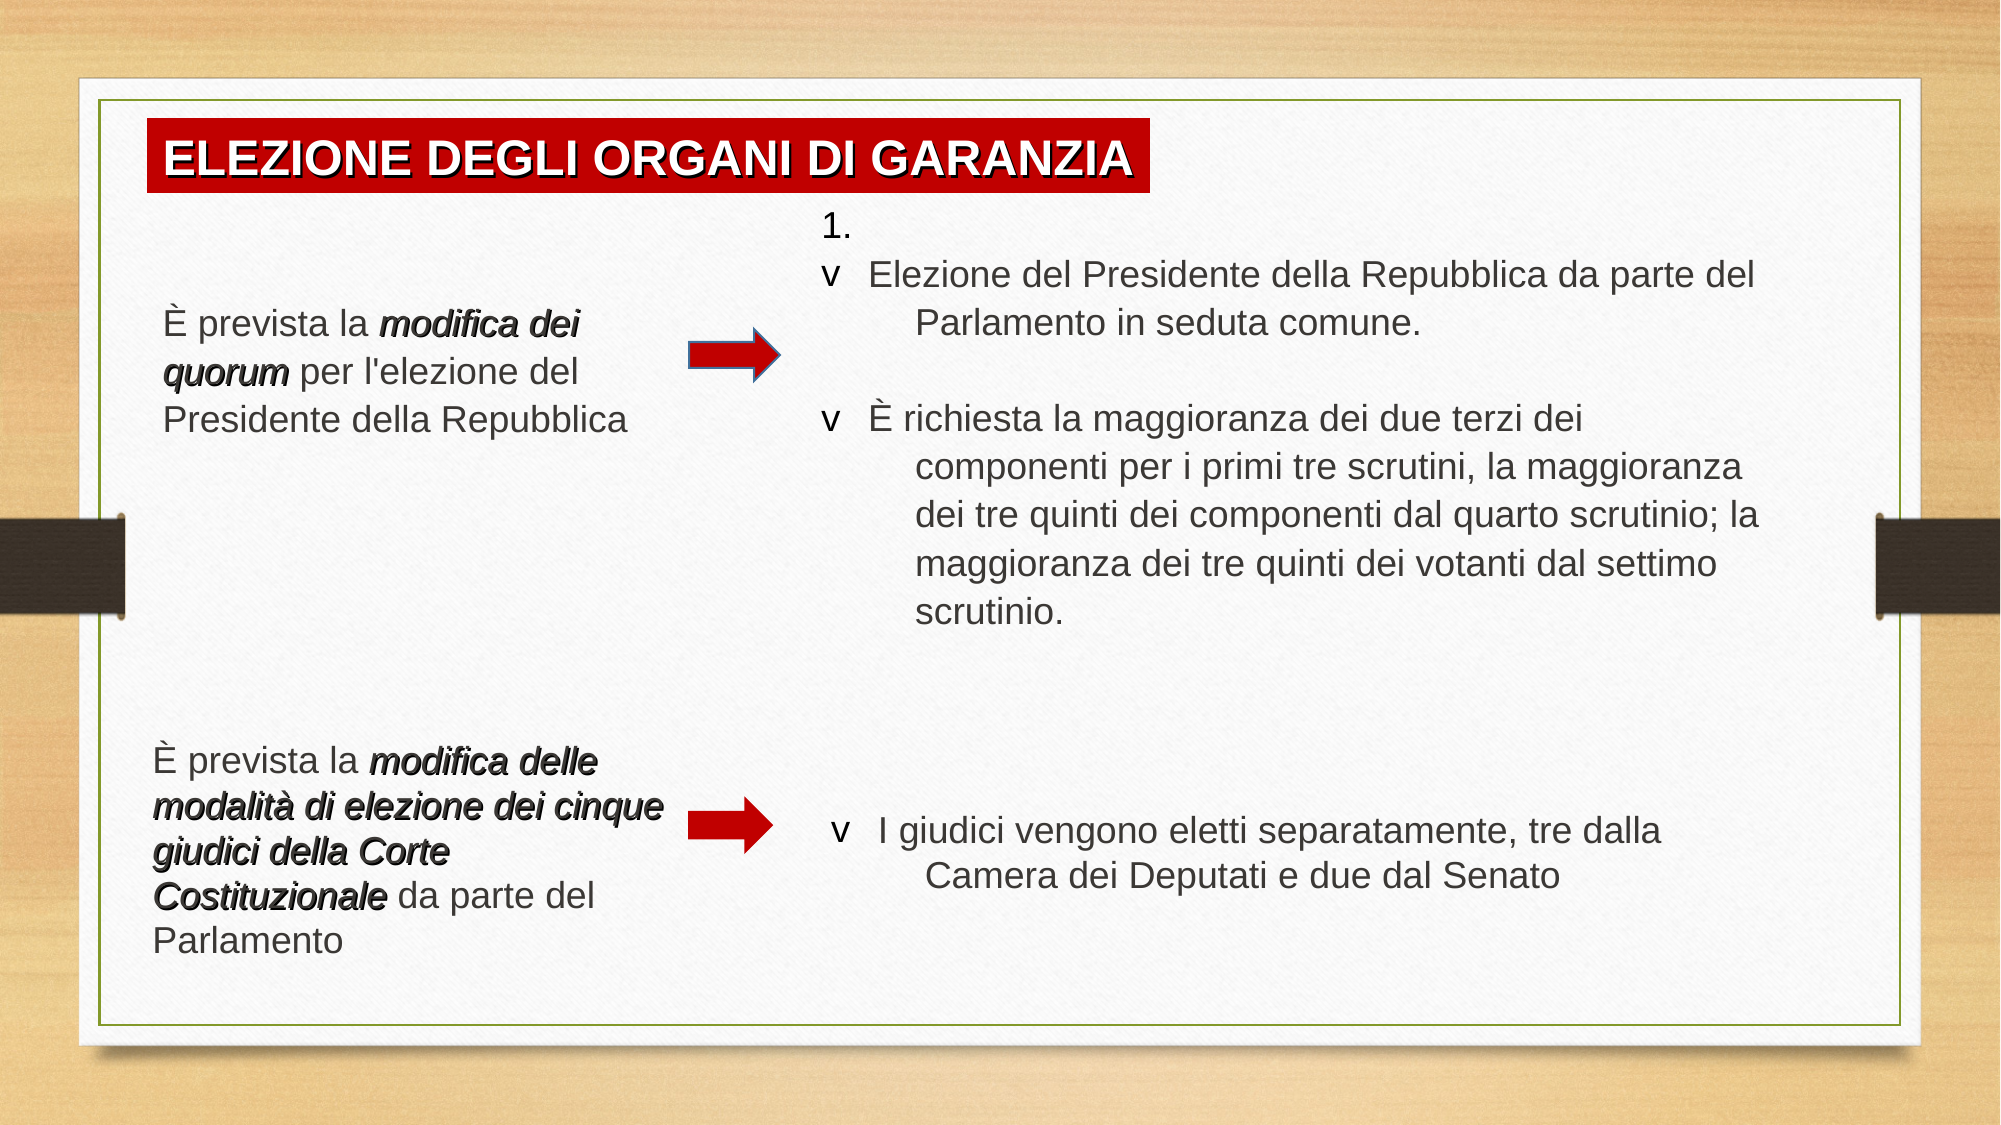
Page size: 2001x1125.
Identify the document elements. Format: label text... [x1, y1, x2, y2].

text_box ELEZIONE DEGLI ORGANI DI GARANZIA [147, 118, 1150, 193]
text_box È prevista la modifica delle modalità di elezione dei cinque giudici della Corte Costituzionale da parte del Parlamento [137, 729, 697, 969]
text_box [689, 329, 781, 381]
text_box È prevista la modifica dei quorum per l'elezione del Presidente della Repubblica [147, 288, 651, 448]
text_box Elezione del Presidente della Repubblica da parte del Parlamento in seduta comune. È richiesta la maggioranza dei due terzi dei componenti per i primi tre scrutini, la maggioranza dei tre quinti dei componenti dal quarto scrutinio; la maggioranza dei tre quinti dei votanti dal settimo scrutinio. [806, 194, 1801, 639]
text_box [689, 798, 772, 852]
text_box I giudici vengono eletti separatamente, tre dalla Camera dei Deputati e due dal Senato [816, 798, 1816, 904]
